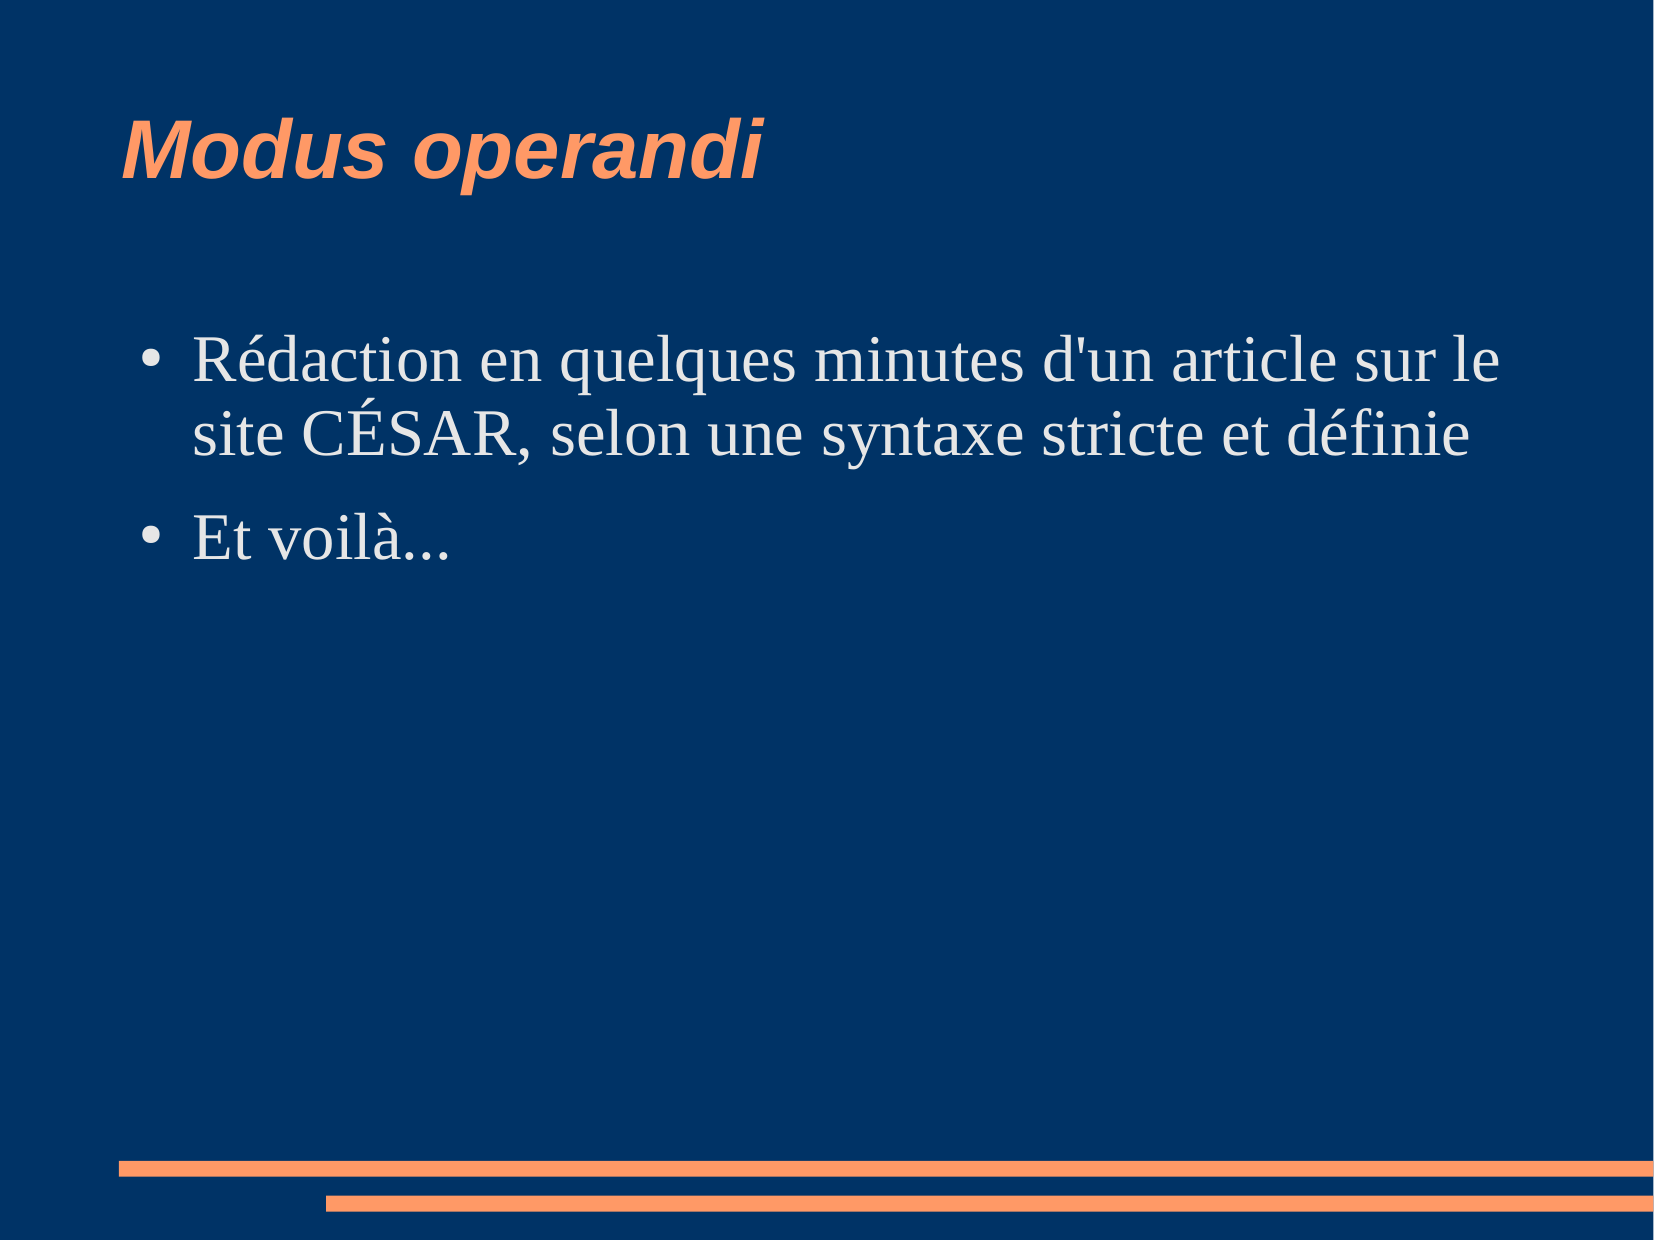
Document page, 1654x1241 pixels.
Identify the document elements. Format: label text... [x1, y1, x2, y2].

title Modus operandi [121, 53, 1534, 246]
list Rédaction en quelques minutes d'un article sur le site CÉSAR, selon une syntaxe stricte et définie Et voilà... [121, 322, 1561, 1126]
